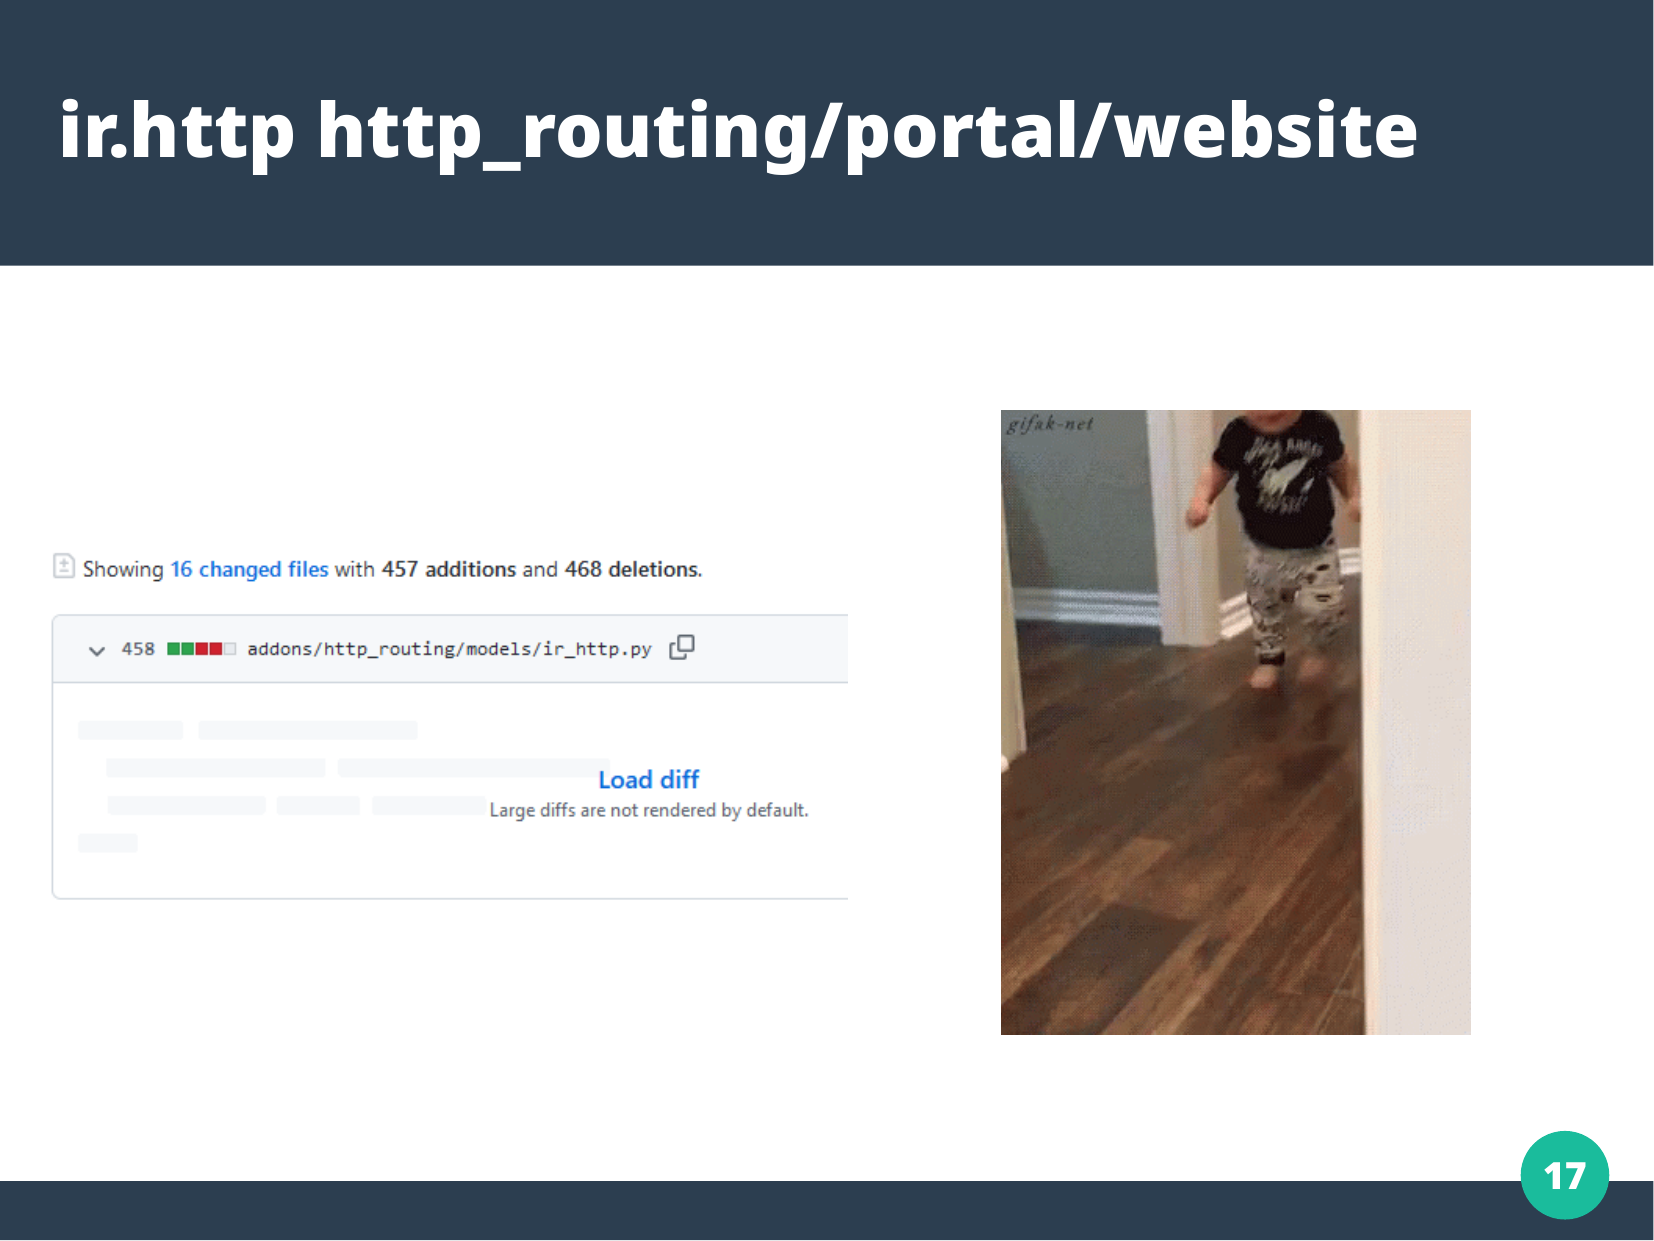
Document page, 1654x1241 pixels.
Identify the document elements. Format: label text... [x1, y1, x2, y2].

title ir.http http_routing/portal/website [59, 49, 1595, 207]
picture [1001, 410, 1471, 1036]
picture [30, 533, 848, 914]
